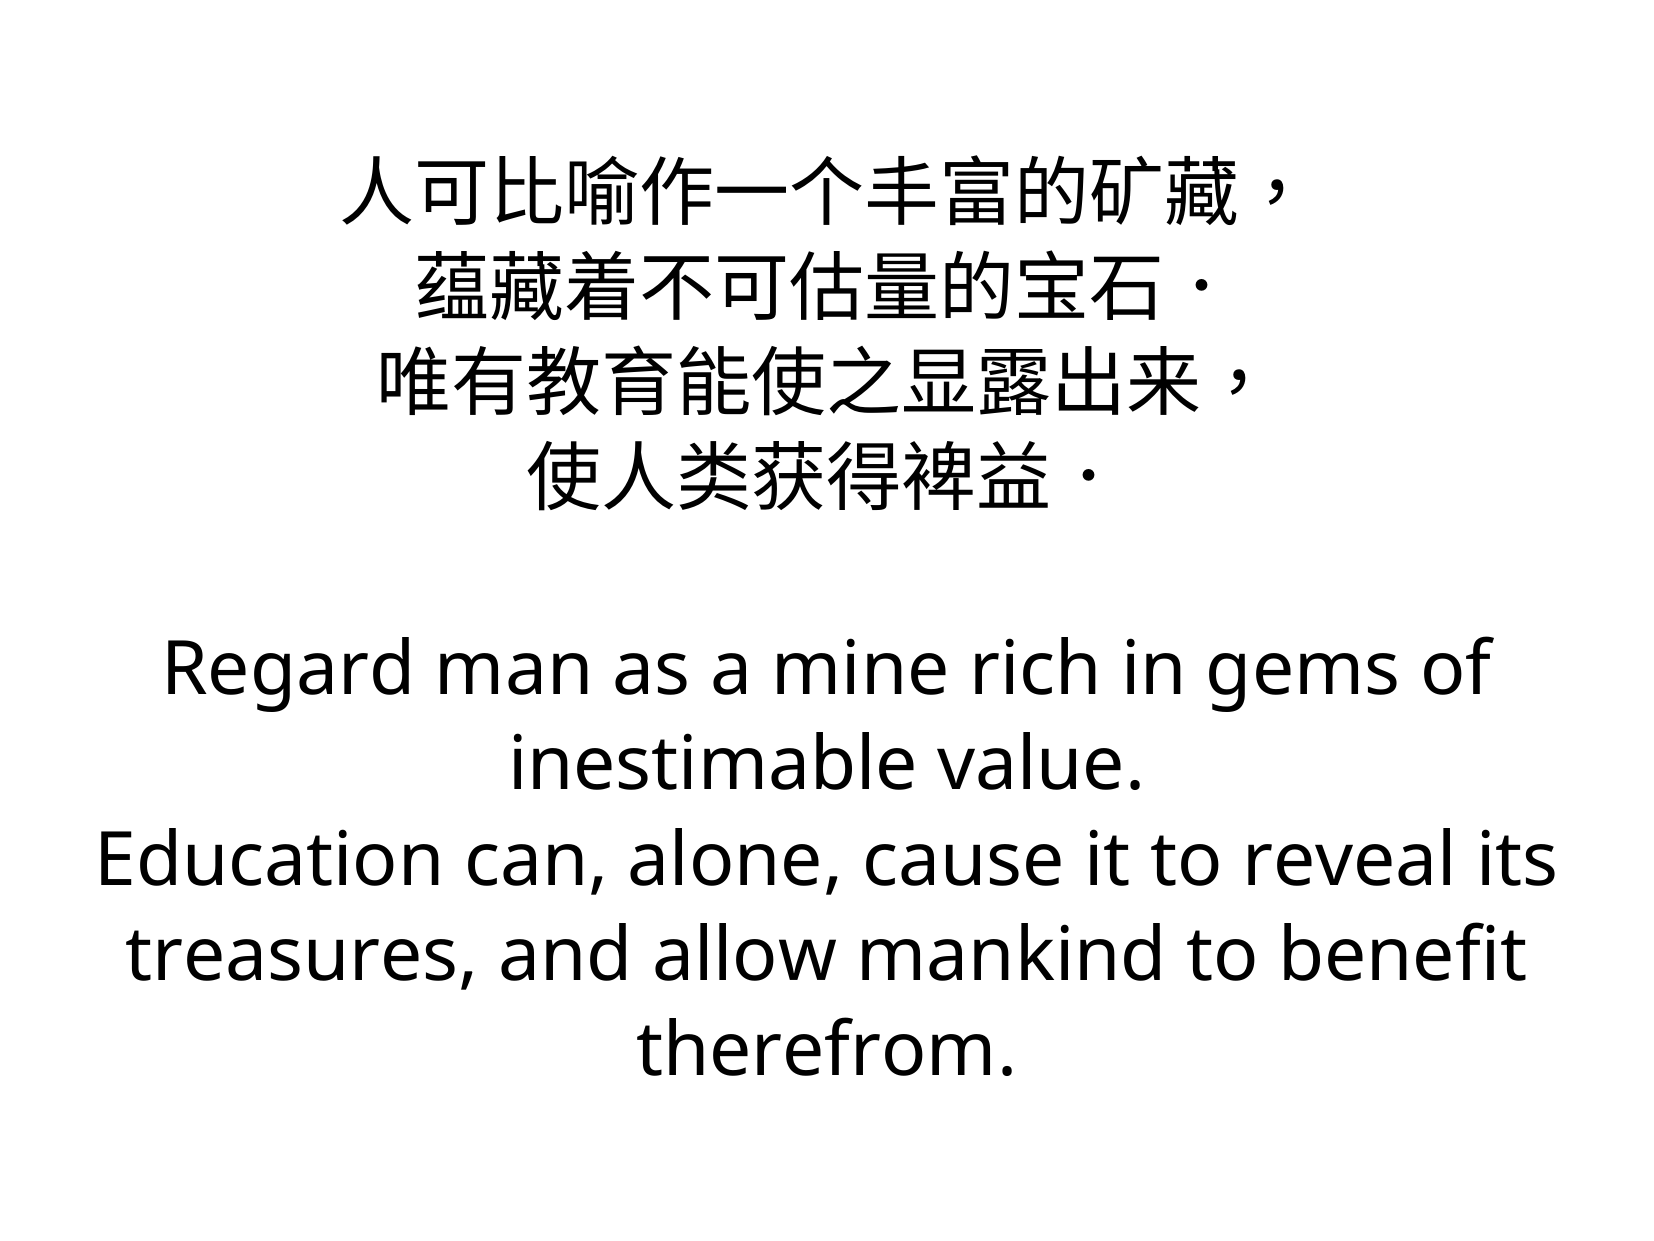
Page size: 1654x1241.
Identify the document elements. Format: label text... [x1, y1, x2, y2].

text_box 人可比喻作一个丰富的矿藏， 蕴藏着不可估量的宝石． 唯有教育能使之显露出来， 使人类获得裨益． Regard man as a mine rich in gems of inestimable value. Education can, alone, cause it to reveal its treasures, and allow mankind to benefit therefrom. [82, 0, 1571, 1238]
